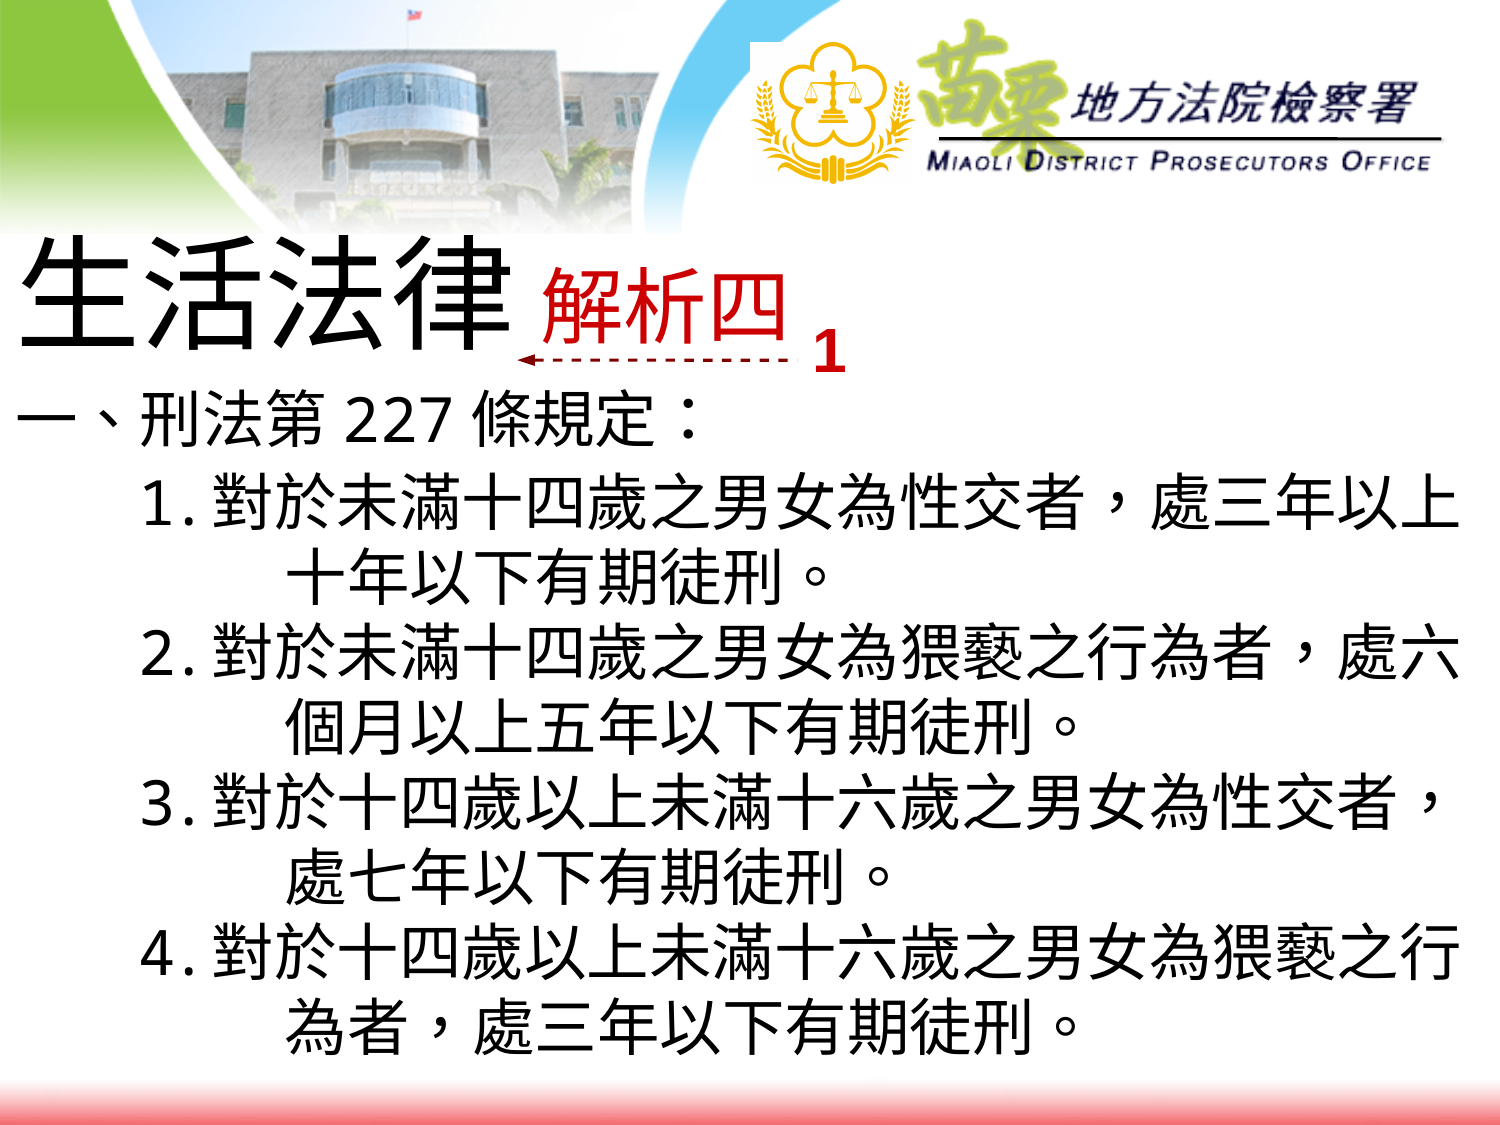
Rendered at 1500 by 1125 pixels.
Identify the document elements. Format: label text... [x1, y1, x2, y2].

text_box 解析四 [525, 247, 805, 362]
picture [0, 1026, 1500, 1125]
text_box 1 [797, 302, 862, 393]
text_box 生活法律 [0, 208, 531, 373]
text_box 對於未滿十四歲之男女為性交者，處三年以上十年以下有期徒刑。 對於未滿十四歲之男女為猥褻之行為者，處六個月以上五年以下有期徒刑。 對於十四歲以上未滿十六歲之男女為性交者，處七年以下有期徒刑。 對於十四歲以上未滿十六歲之男女為猥褻之行為者，處三年以下有期徒刑。 [124, 455, 1488, 1070]
text_box 一、刑法第227條規定： [0, 373, 735, 463]
